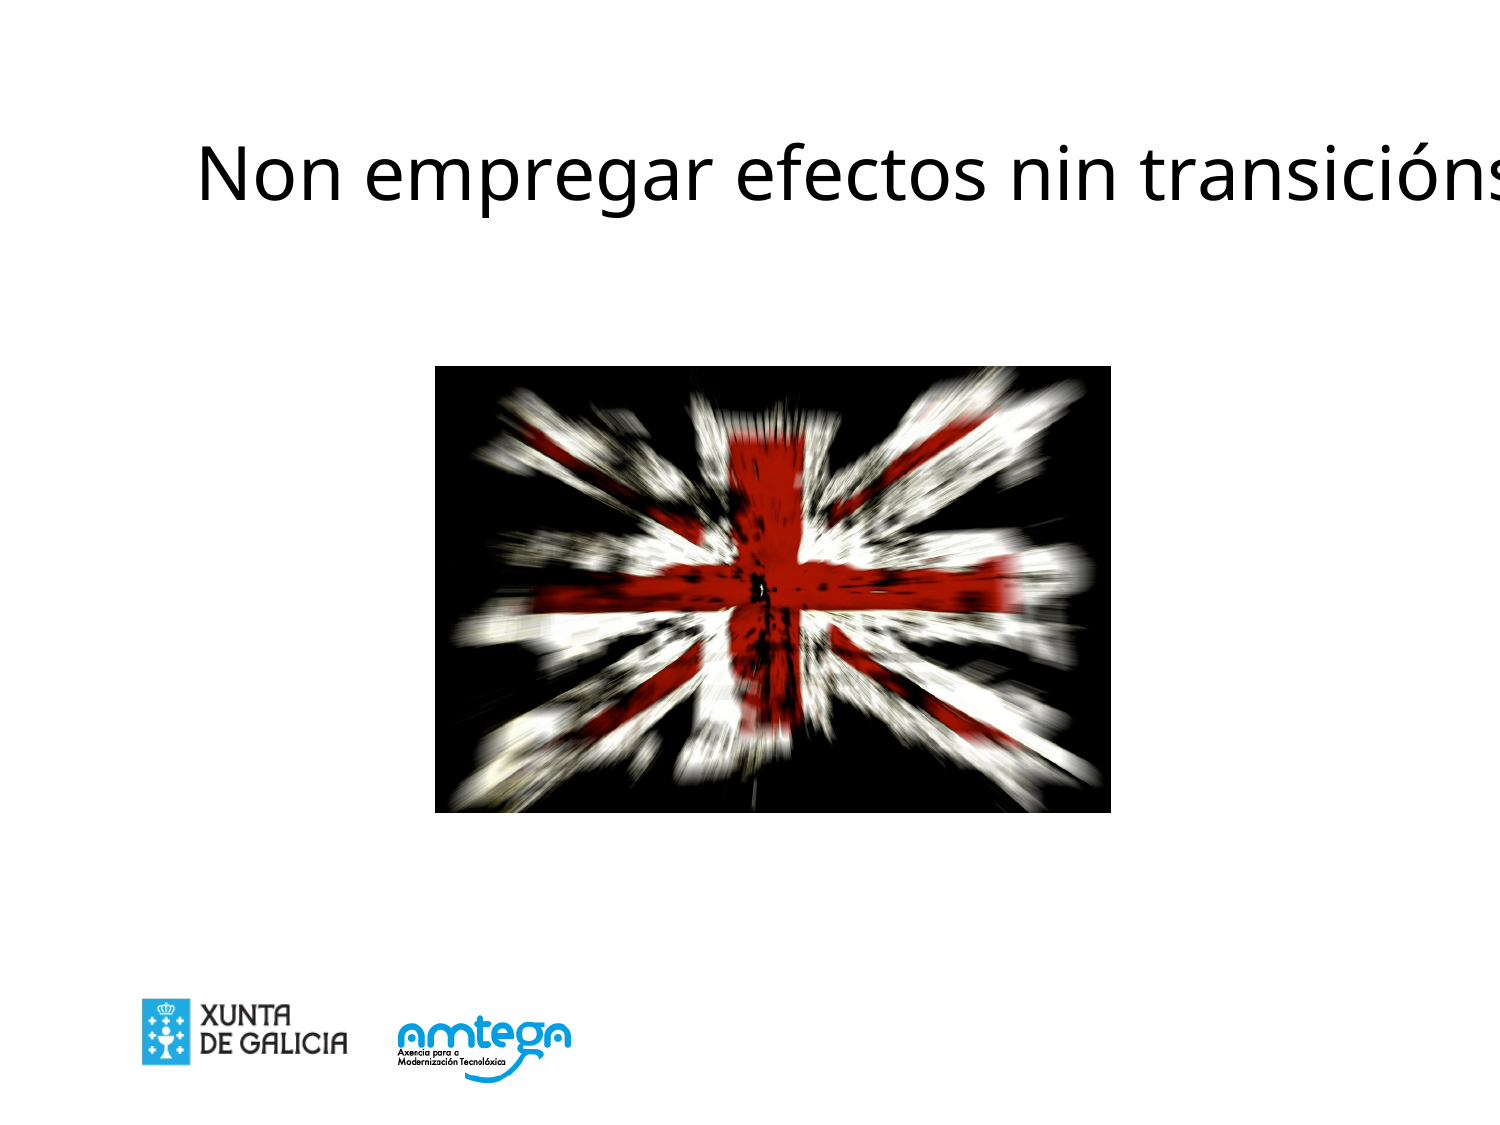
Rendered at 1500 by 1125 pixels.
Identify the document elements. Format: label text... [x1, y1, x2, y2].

picture [105, 978, 372, 1079]
picture [374, 995, 586, 1102]
picture [435, 366, 1111, 814]
text_box Non empregar efectos nin transicións [180, 118, 1347, 223]
